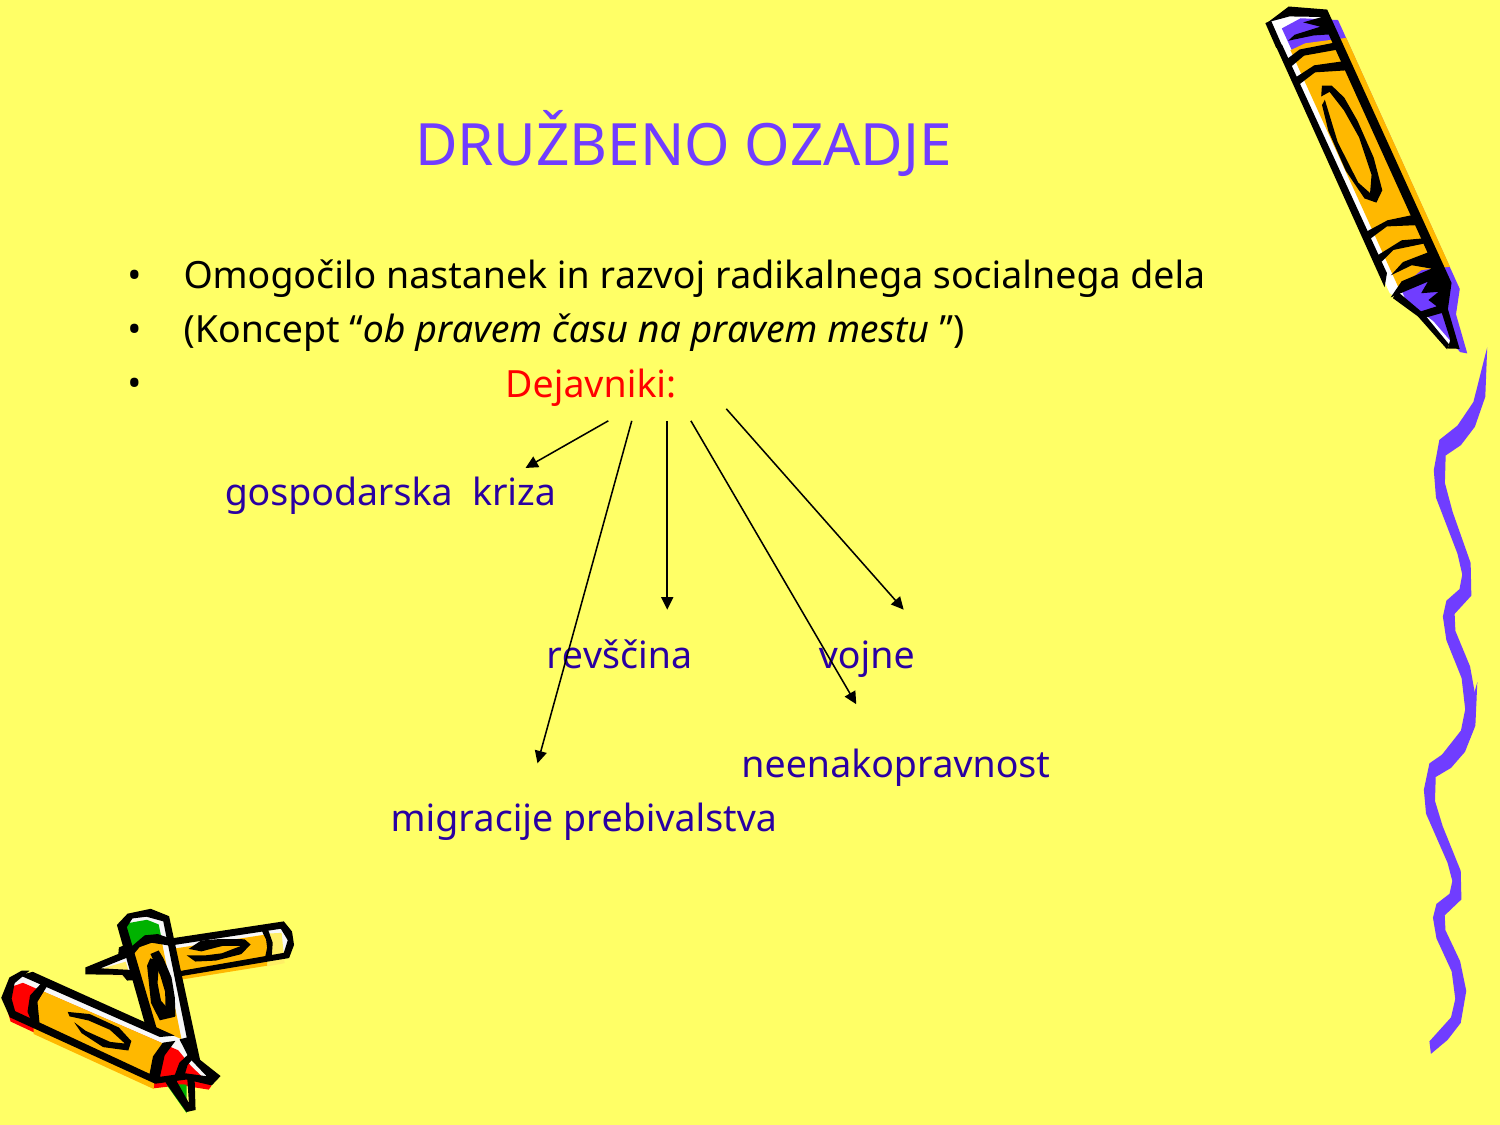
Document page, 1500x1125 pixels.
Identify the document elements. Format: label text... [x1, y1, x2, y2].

title DRUŽBENO OZADJE [112, 42, 1240, 185]
list Omogočilo nastanek in razvoj radikalnega socialnega dela (Koncept “ob pravem času na pravem mestu ”) Dejavniki: gospodarska kriza revščina vojne neenakopravnost migracije prebivalstva [112, 243, 1375, 901]
